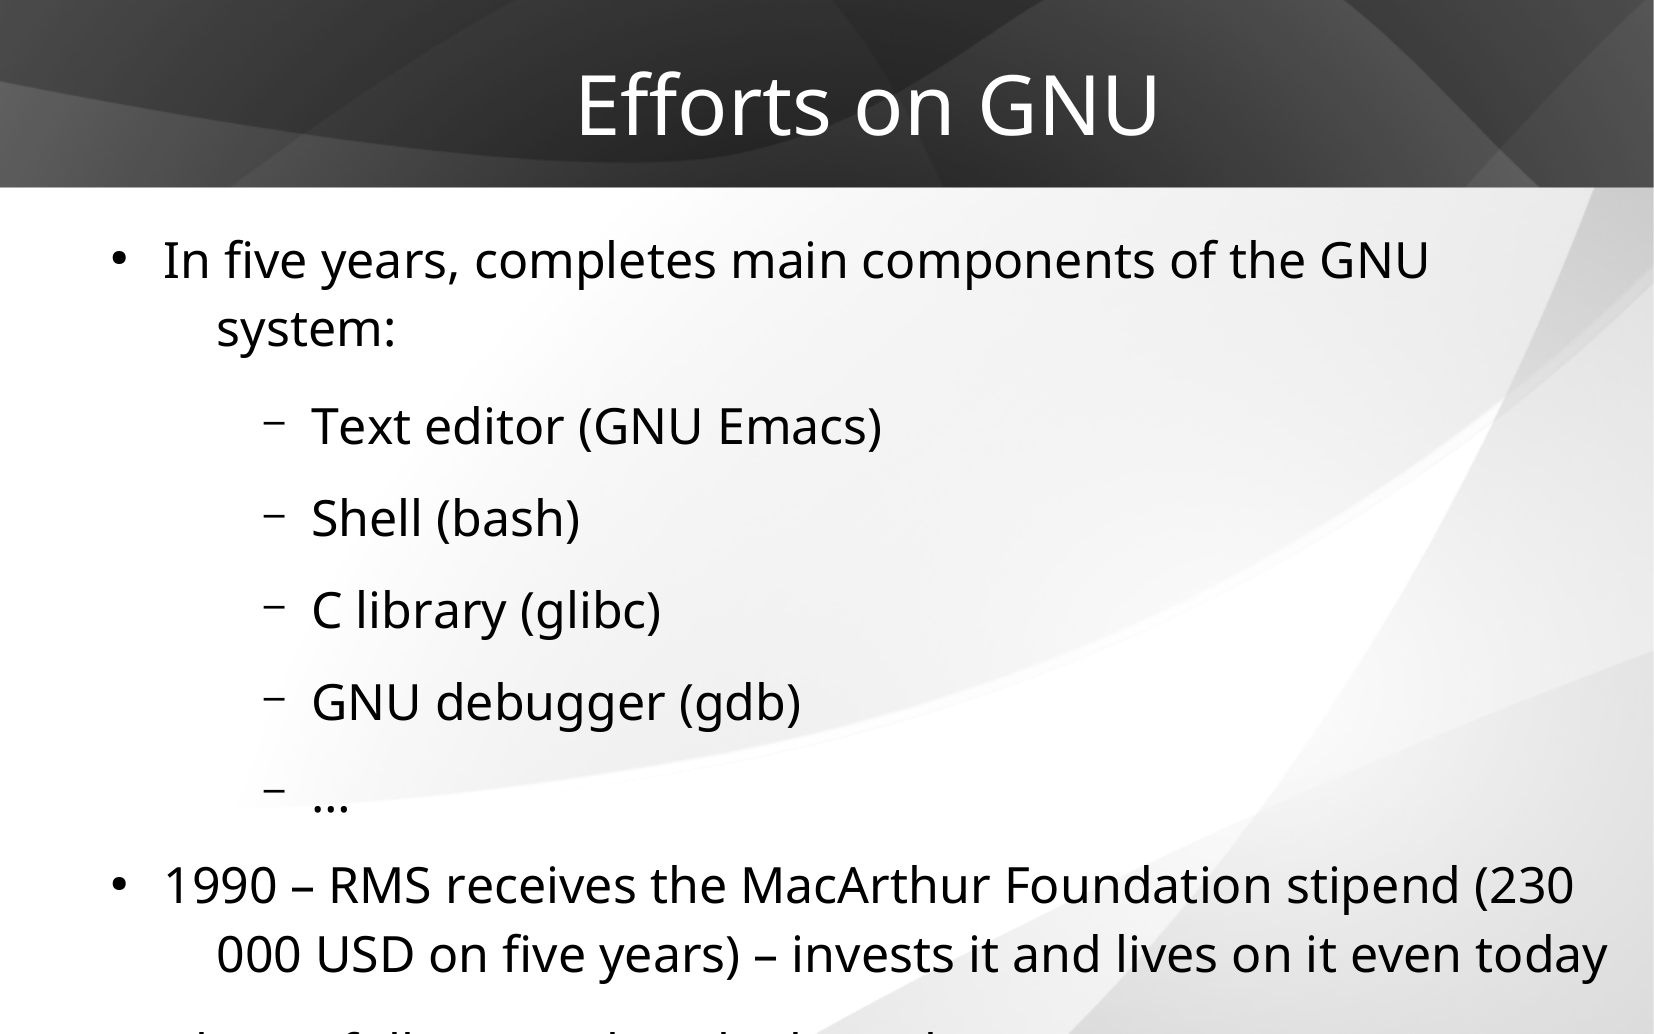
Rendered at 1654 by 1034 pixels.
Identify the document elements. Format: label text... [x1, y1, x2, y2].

list In five years, completes main components of the GNU system: Text editor (GNU Emacs) Shell (bash) C library (glibc) GNU debugger (gdb) … 1990 – RMS receives the MacArthur Foundation stipend (230 000 USD on five years) – invests it and lives on it even today Almost full system but the kernel [75, 225, 1613, 1013]
picture [0, 0, 1654, 1034]
title Efforts on GNU [124, 0, 1613, 208]
